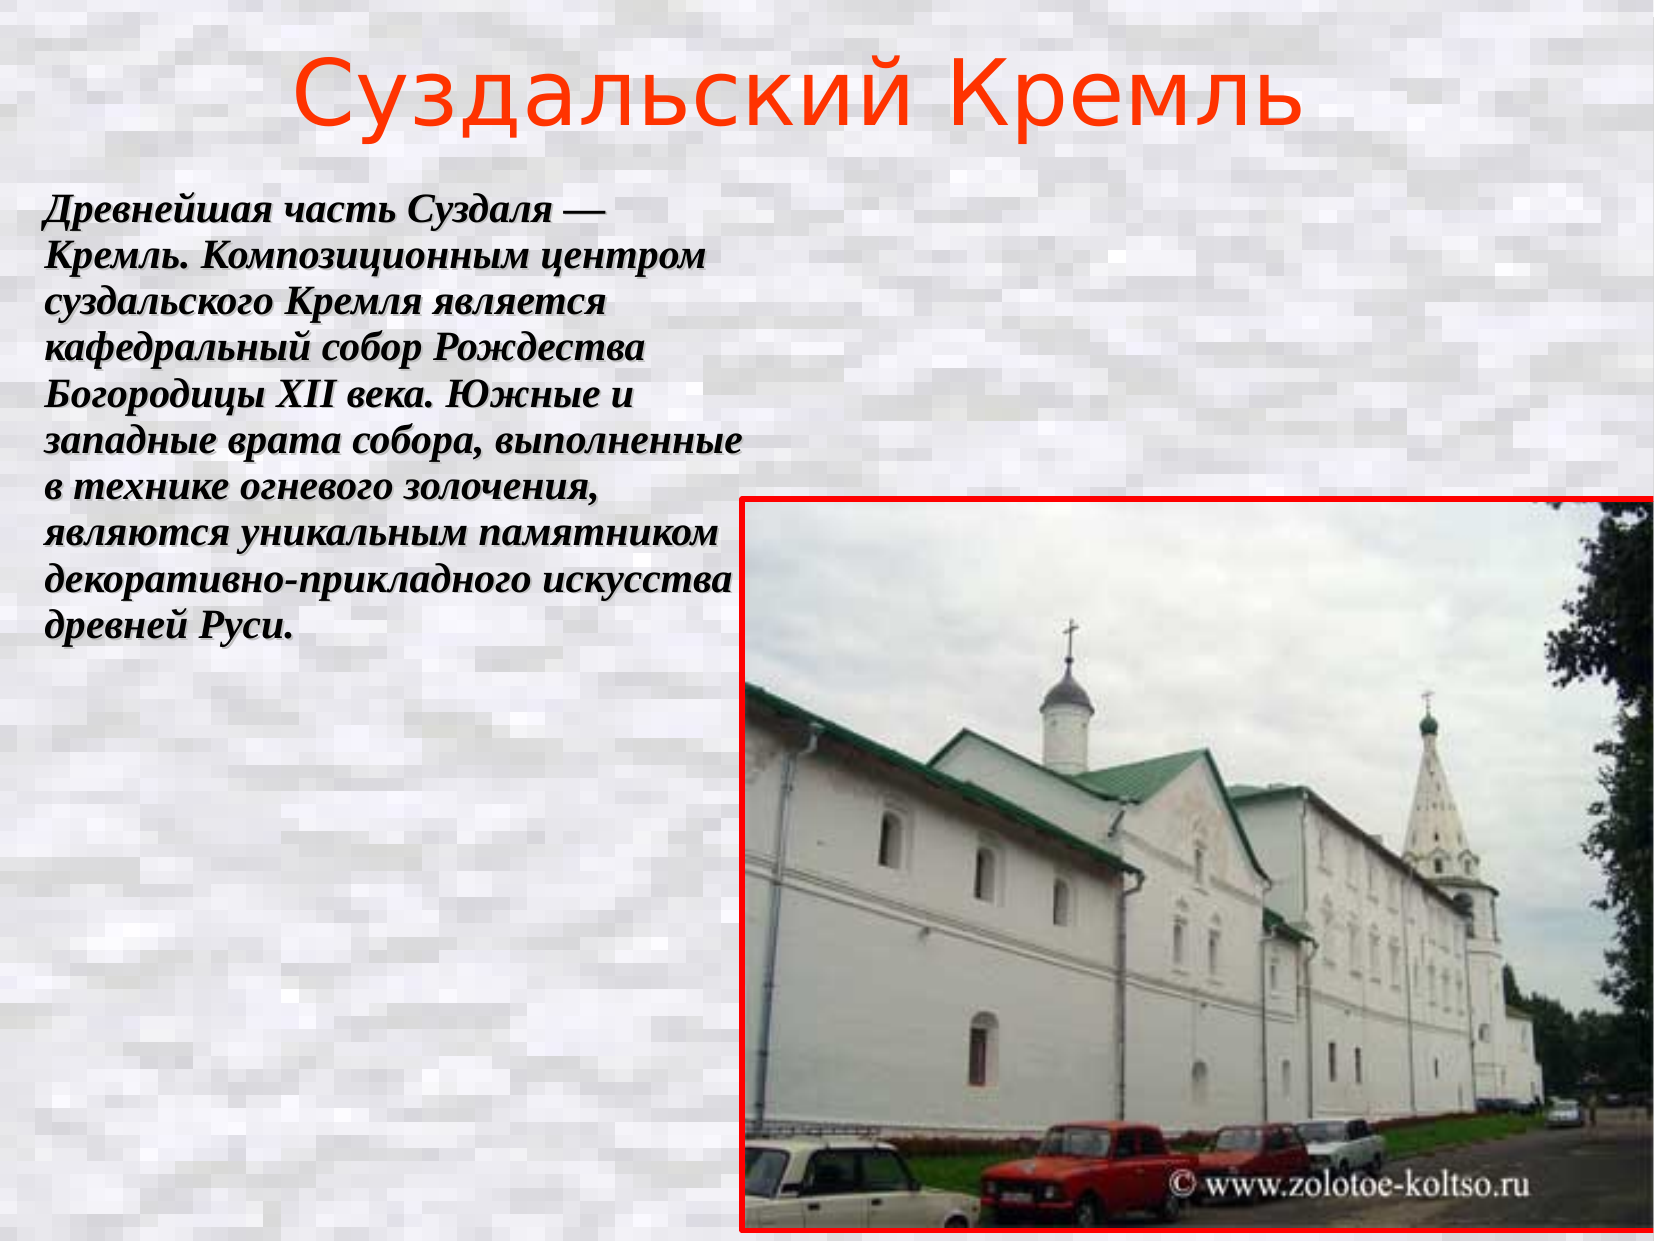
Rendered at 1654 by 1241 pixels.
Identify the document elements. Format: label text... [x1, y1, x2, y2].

picture [745, 501, 1654, 1228]
text_box Древнейшая часть Суздаля — Кремль. Композиционным центром суздальского Кремля является кафедральный собор Рождества Богородицы XII века. Южные и западные врата собора, выполненные в технике огневого золочения, являются уникальным памятником декоративно-прикладного искусства древней Руси. [29, 177, 768, 728]
title Суздальский Кремль [177, 0, 1453, 188]
picture [768, 0, 1654, 496]
picture [0, 0, 1654, 1241]
